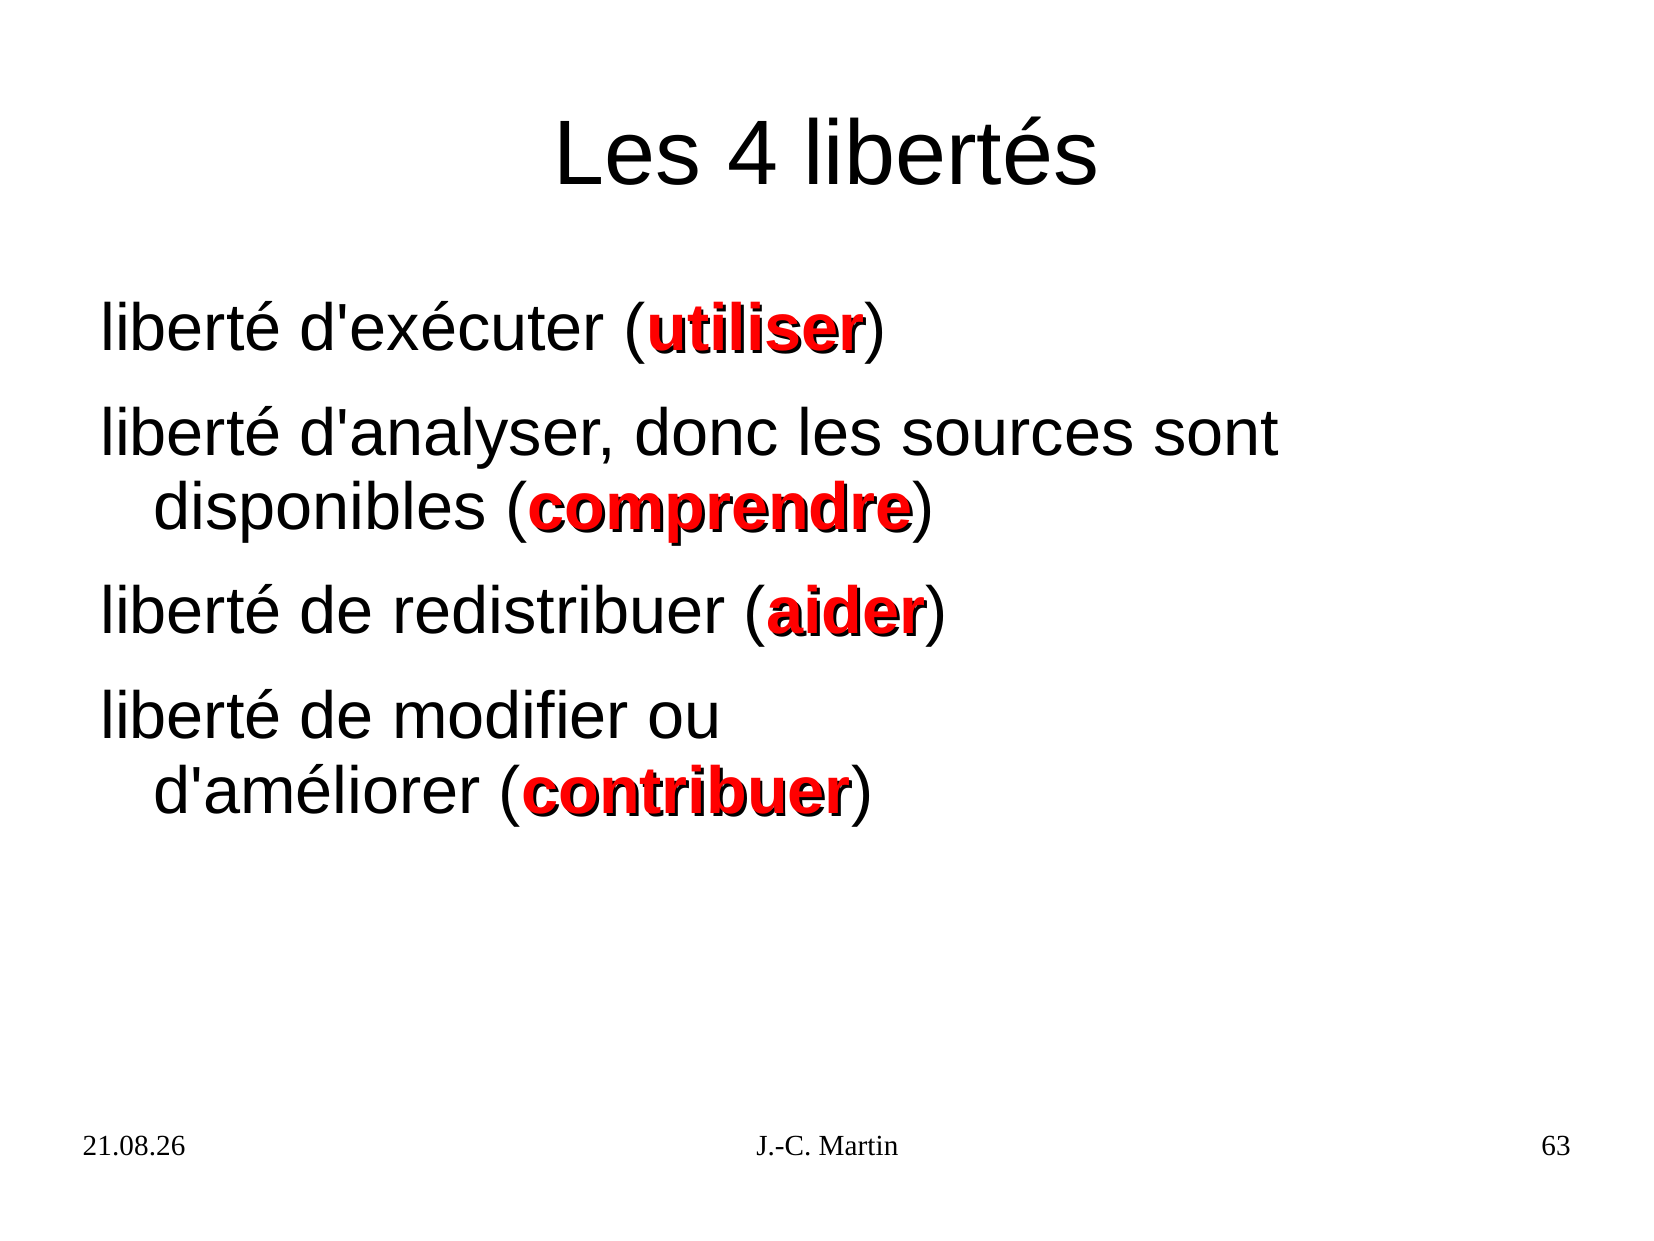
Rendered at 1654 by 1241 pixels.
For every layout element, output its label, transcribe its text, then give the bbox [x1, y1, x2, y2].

list liberté d'exécuter (utiliser) liberté d'analyser, donc les sources sont disponibles (comprendre) liberté de redistribuer (aider) liberté de modifier ou d'améliorer (contribuer) [82, 290, 1571, 1094]
title Les 4 libertés [82, 56, 1571, 250]
